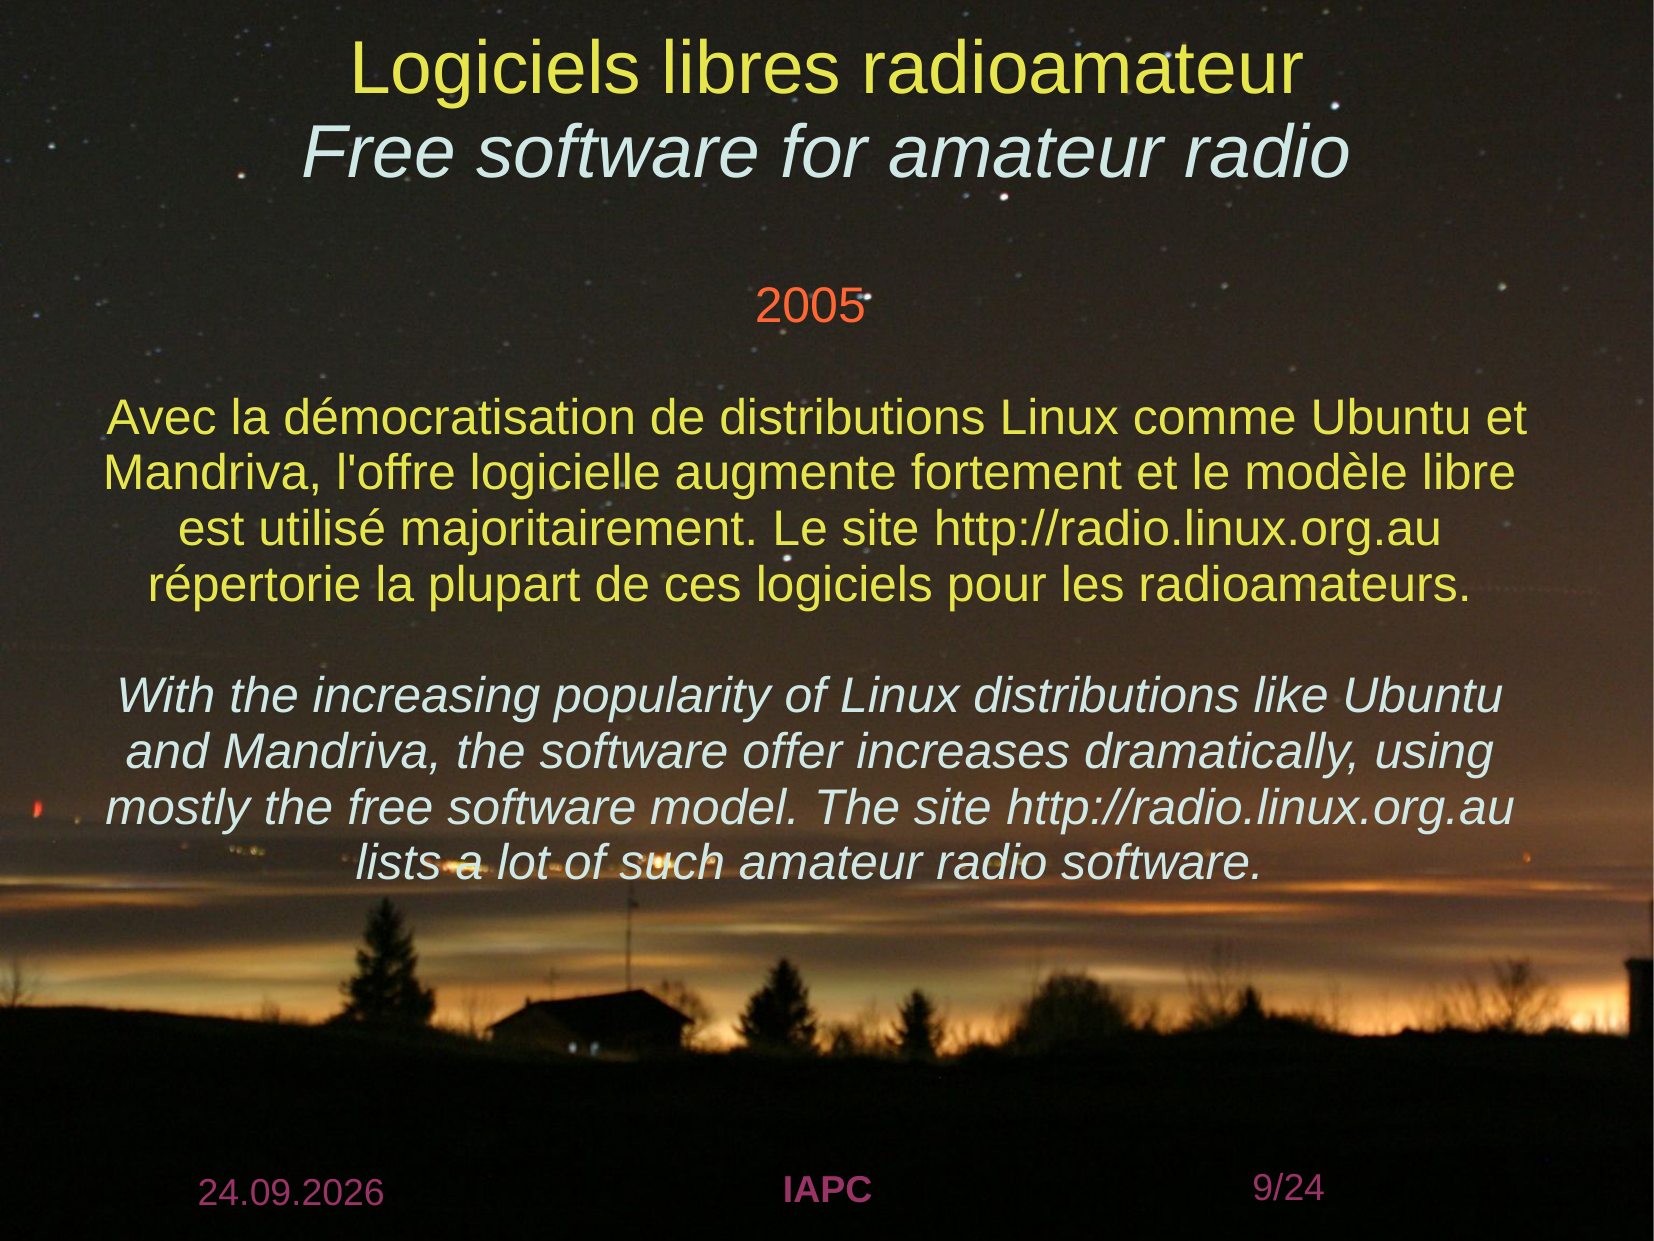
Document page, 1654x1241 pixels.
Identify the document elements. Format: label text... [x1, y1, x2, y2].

picture [0, 0, 1654, 1241]
subtitle 2005 Avec la démocratisation de distributions Linux comme Ubuntu et Mandriva, l'offre logicielle augmente fortement et le modèle libre est utilisé majoritairement. Le site http://radio.linux.org.au répertorie la plupart de ces logiciels pour les radioamateurs. With the increasing popularity of Linux distributions like Ubuntu and Mandriva, the software offer increases dramatically, using mostly the free software model. The site http://radio.linux.org.au lists a lot of such amateur radio software. [82, 224, 1538, 944]
title Logiciels libres radioamateur Free software for amateur radio [82, 5, 1571, 213]
